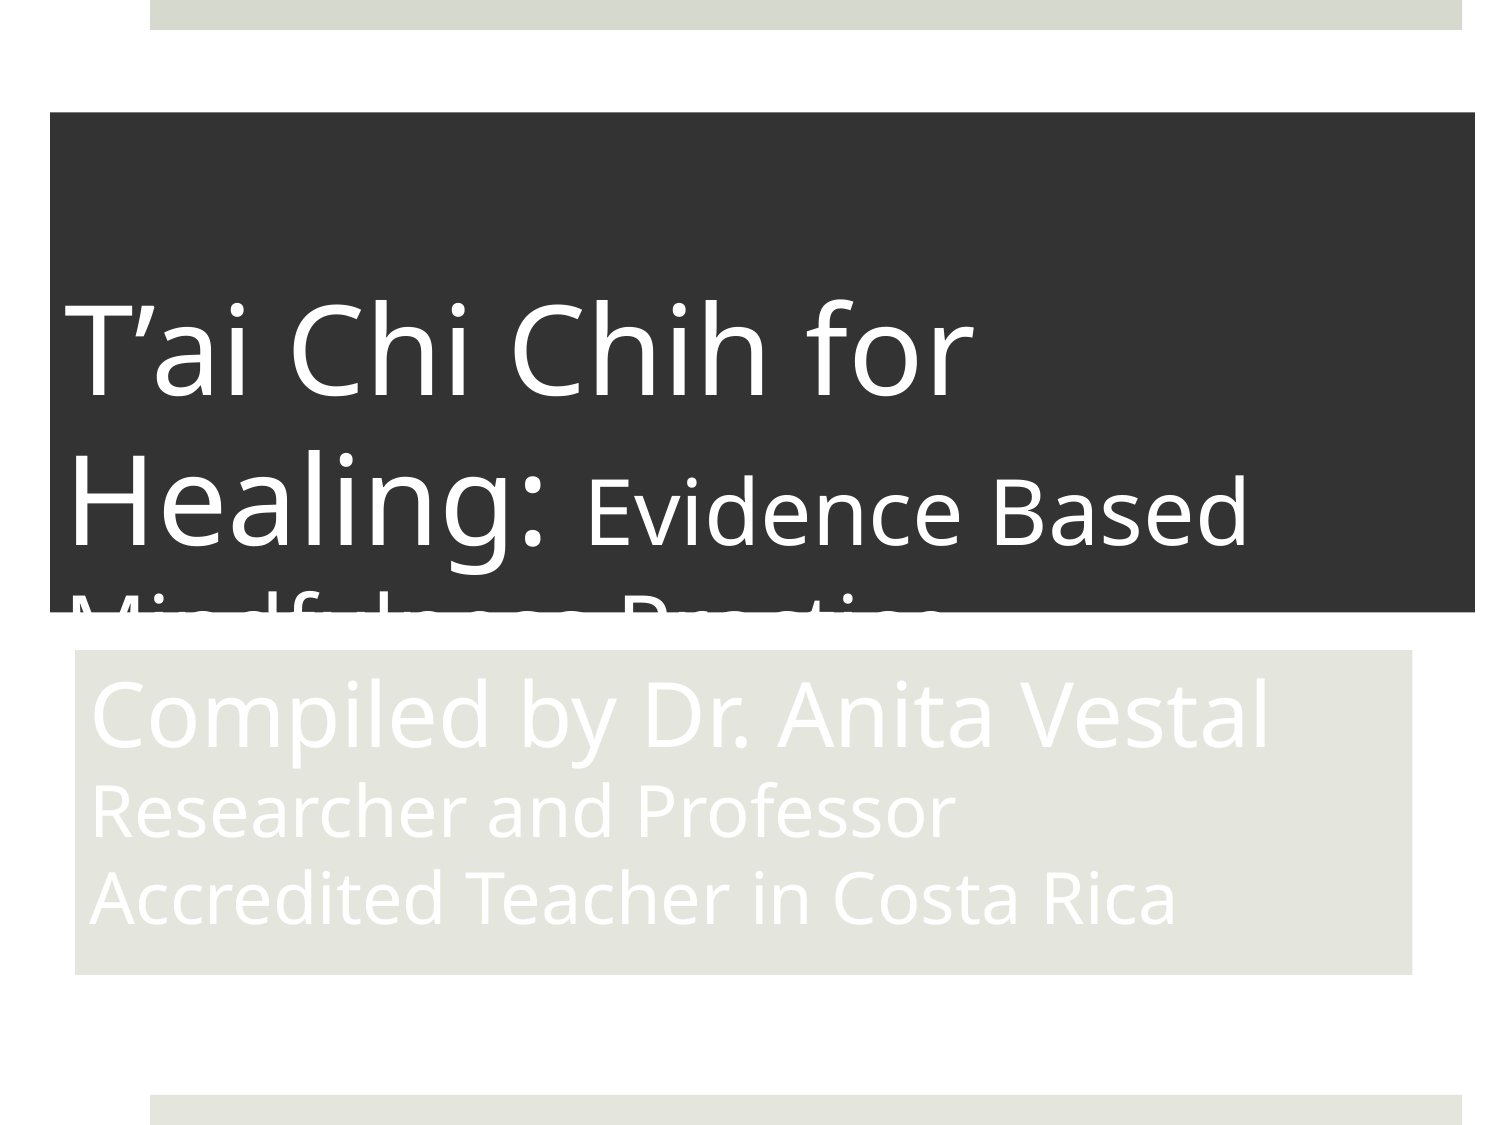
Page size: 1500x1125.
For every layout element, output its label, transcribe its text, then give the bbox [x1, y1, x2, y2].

title T’ai Chi Chih for Healing: Evidence Based Mindfulness Practice [50, 112, 1475, 613]
subtitle Compiled by Dr. Anita Vestal Researcher and Professor Accredited Teacher in Costa Rica [75, 650, 1413, 975]
